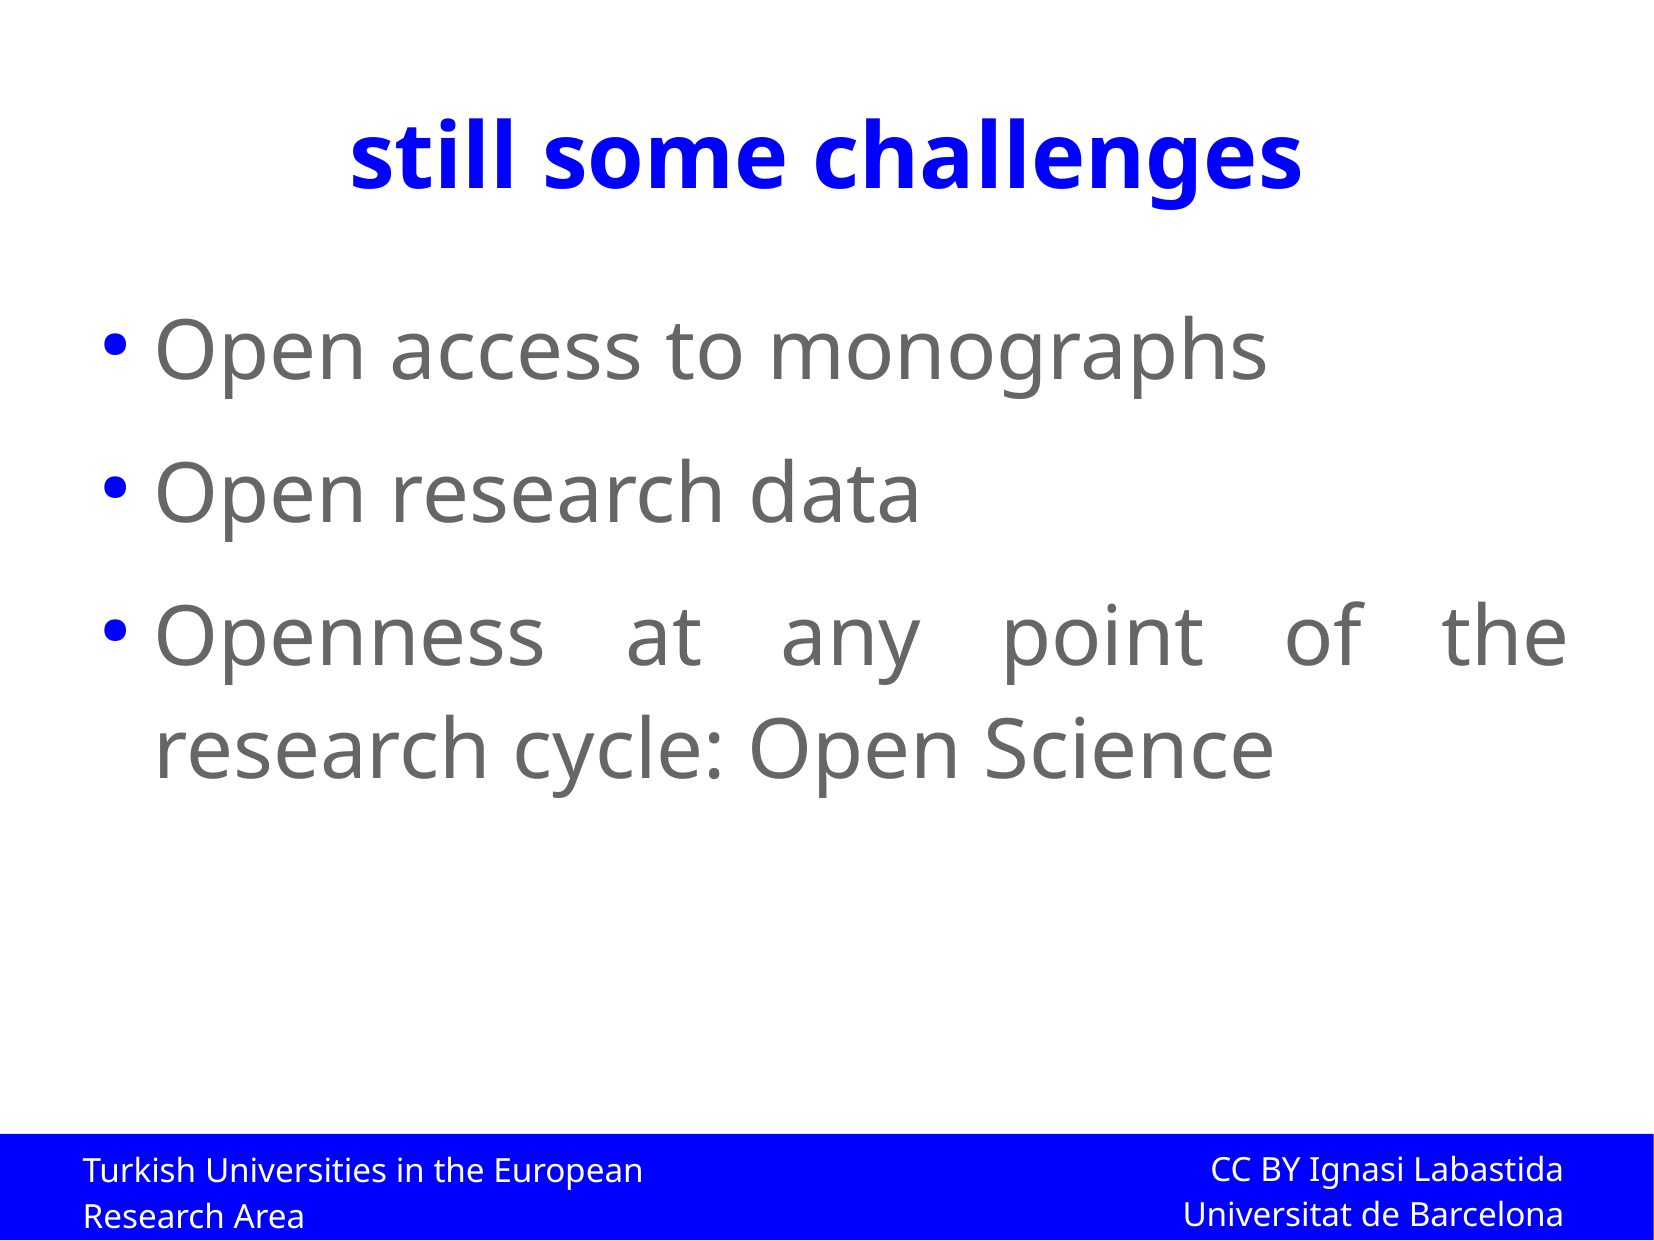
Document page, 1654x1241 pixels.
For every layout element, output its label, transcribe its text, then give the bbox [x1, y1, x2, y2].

title still some challenges [82, 49, 1571, 257]
list Open access to monographs Open research data Openness at any point of the research cycle: Open Science [82, 290, 1571, 1109]
